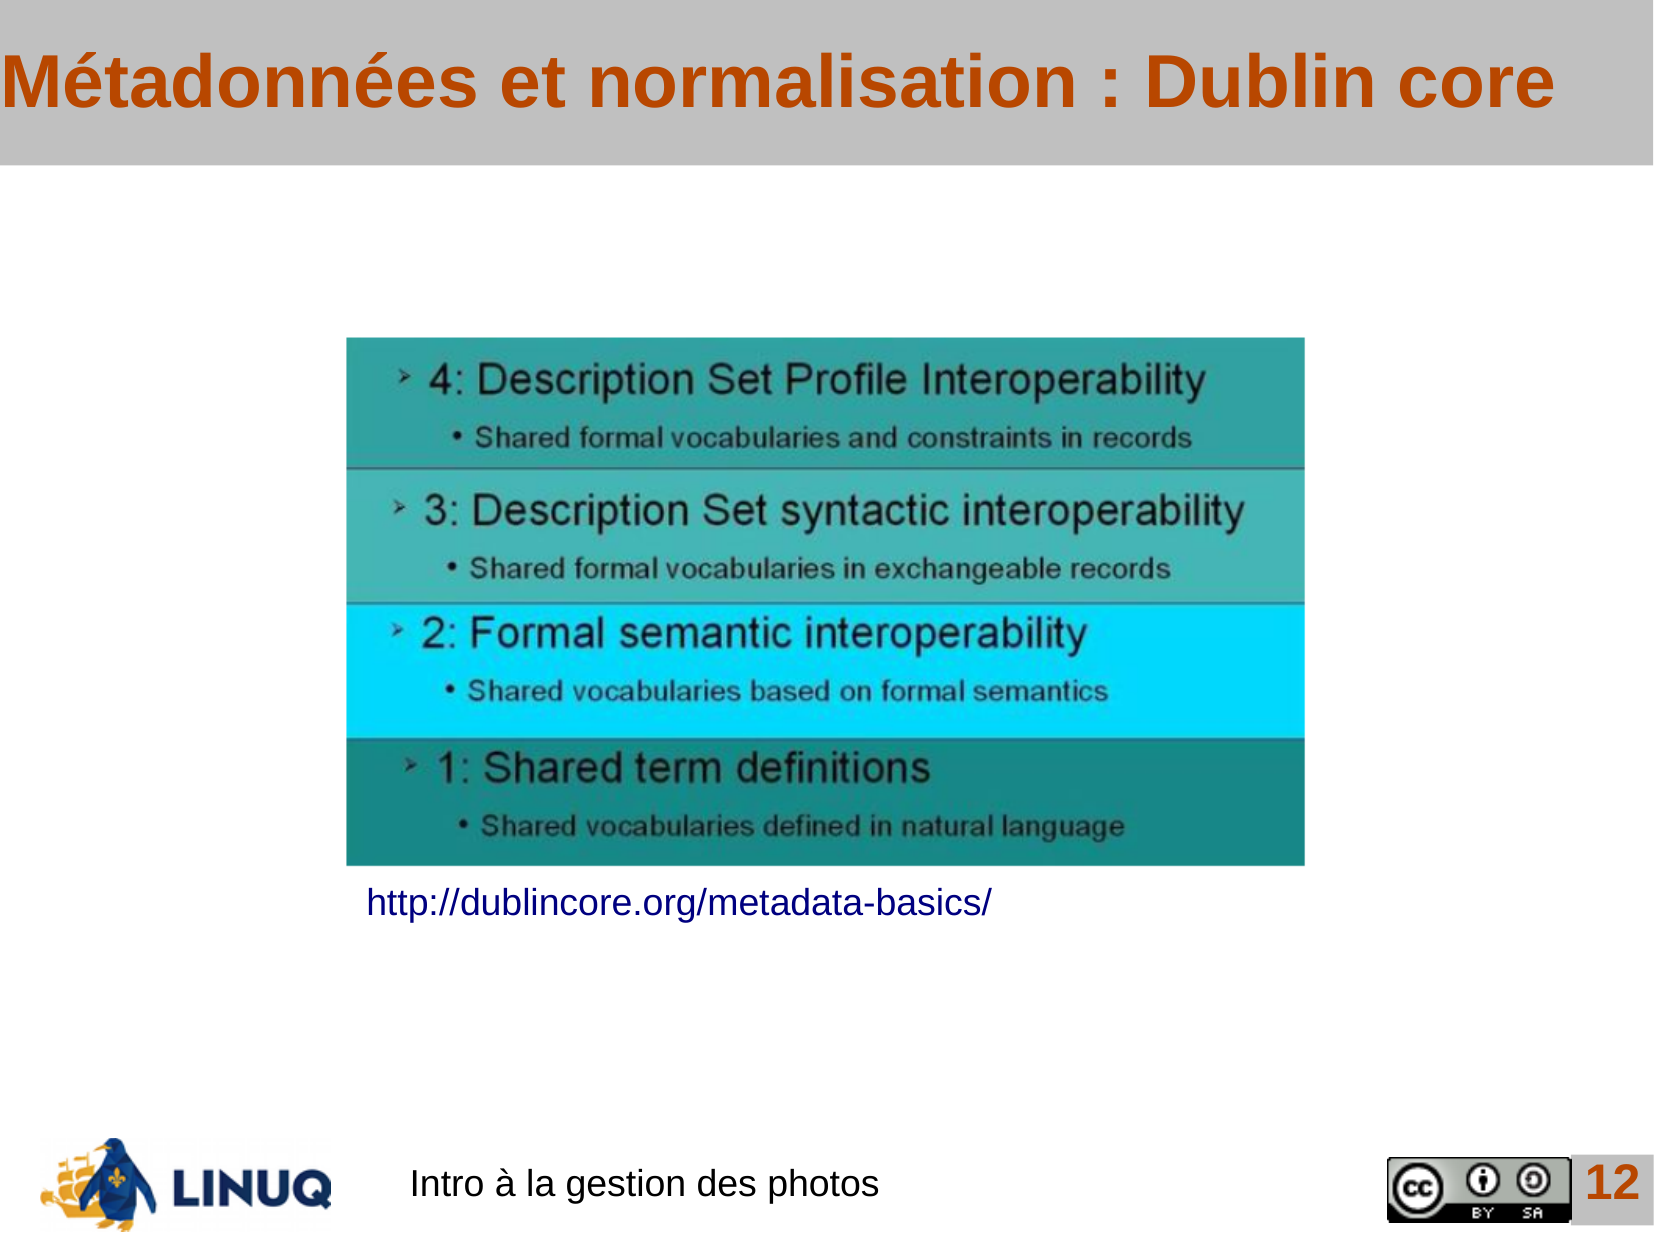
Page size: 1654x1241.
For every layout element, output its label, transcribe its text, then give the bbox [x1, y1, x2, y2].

picture [40, 1138, 331, 1232]
picture [1387, 1157, 1572, 1223]
picture [342, 330, 1316, 875]
text_box http://dublincore.org/metadata-basics/ [351, 875, 1114, 945]
title Métadonnées et normalisation : Dublin core [0, 0, 1654, 166]
